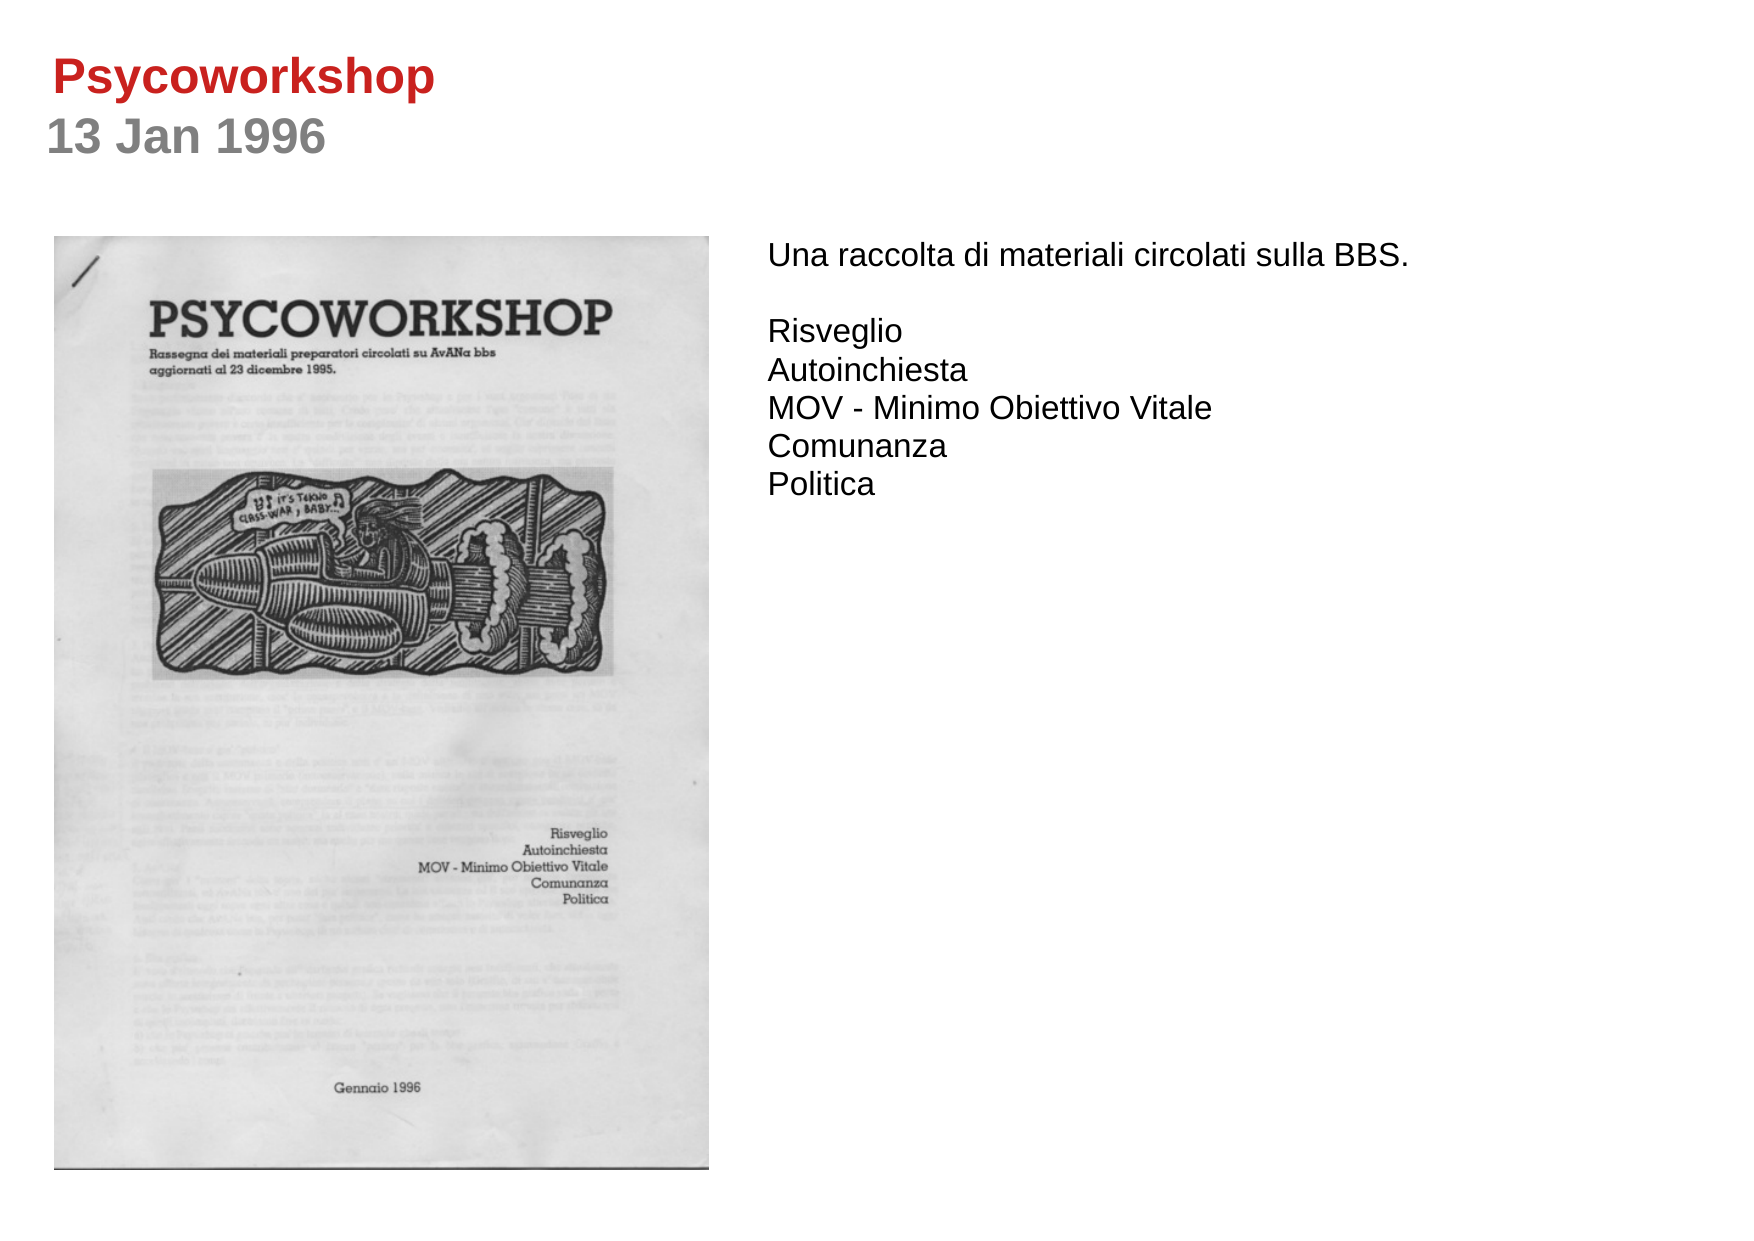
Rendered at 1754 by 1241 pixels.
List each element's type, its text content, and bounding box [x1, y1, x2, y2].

title Psycoworkshop [52, 39, 1713, 114]
text_box 13 Jan 1996 [31, 101, 768, 178]
picture [54, 236, 709, 1170]
subtitle Una raccolta di materiali circolati sulla BBS. Risveglio Autoinchiesta MOV - Minimo Obiettivo Vitale Comunanza Politica [767, 236, 1692, 1182]
